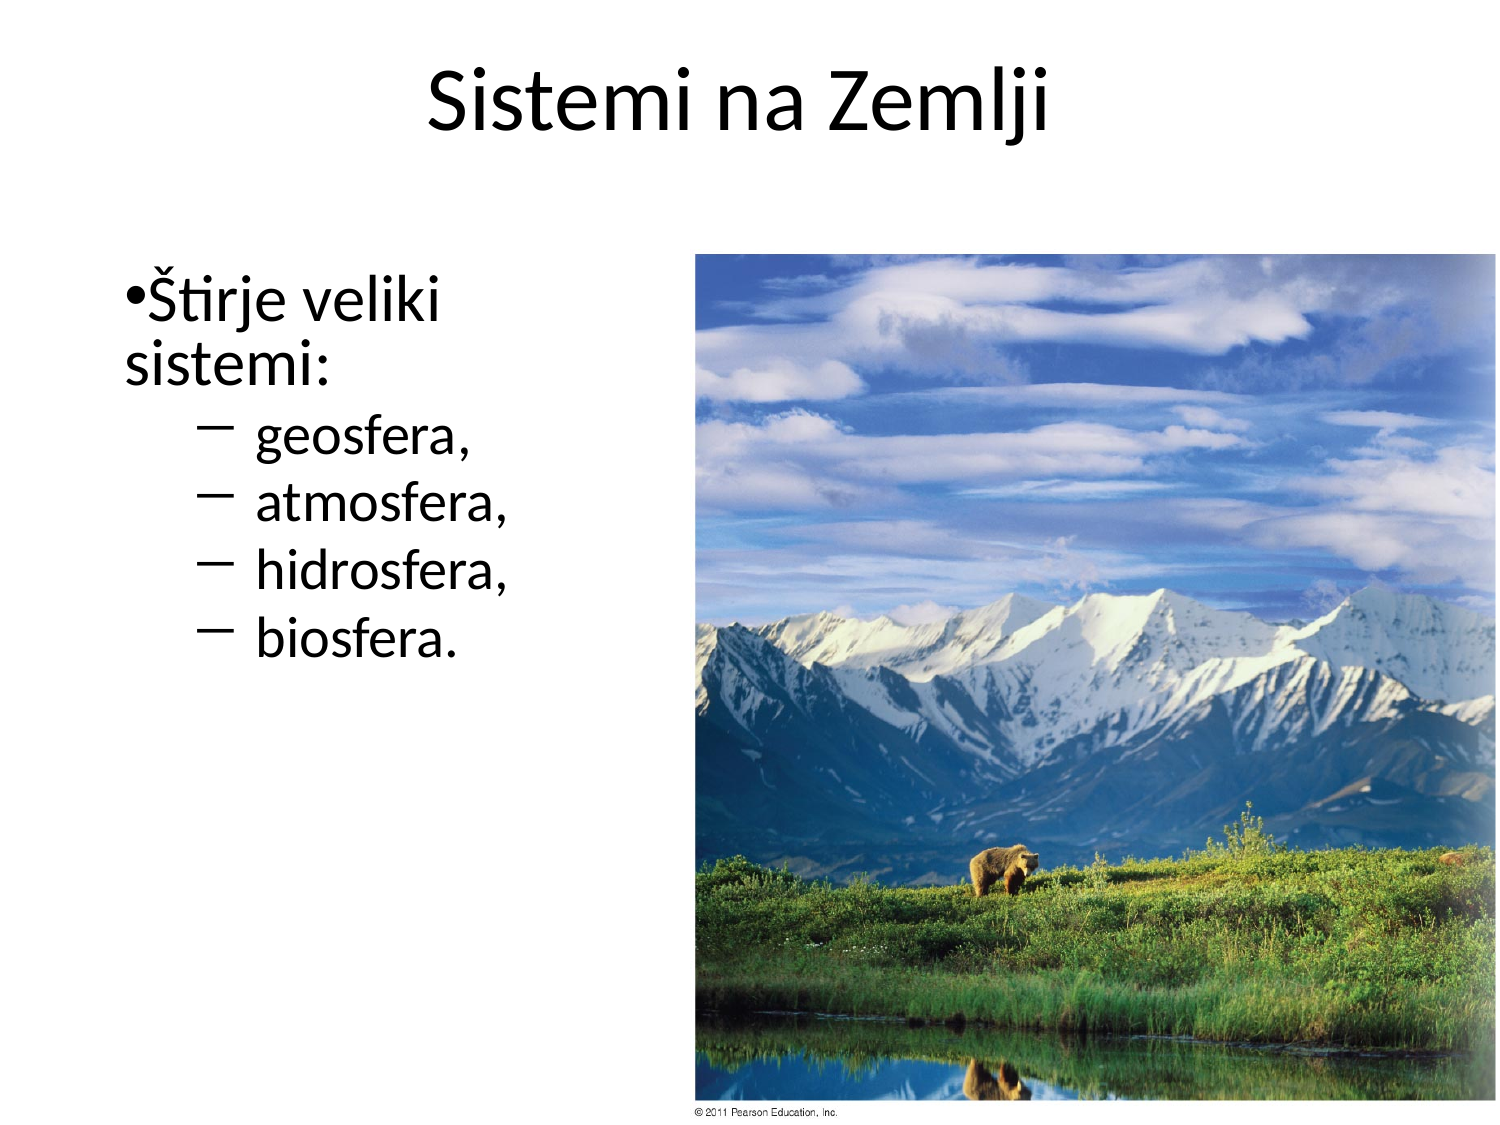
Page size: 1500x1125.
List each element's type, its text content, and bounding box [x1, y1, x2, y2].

picture [690, 249, 1500, 1125]
list Štirje veliki sistemi: geosfera, atmosfera, hidrosfera, biosfera. [0, 262, 668, 1125]
title Sistemi na Zemlji [64, 0, 1415, 188]
